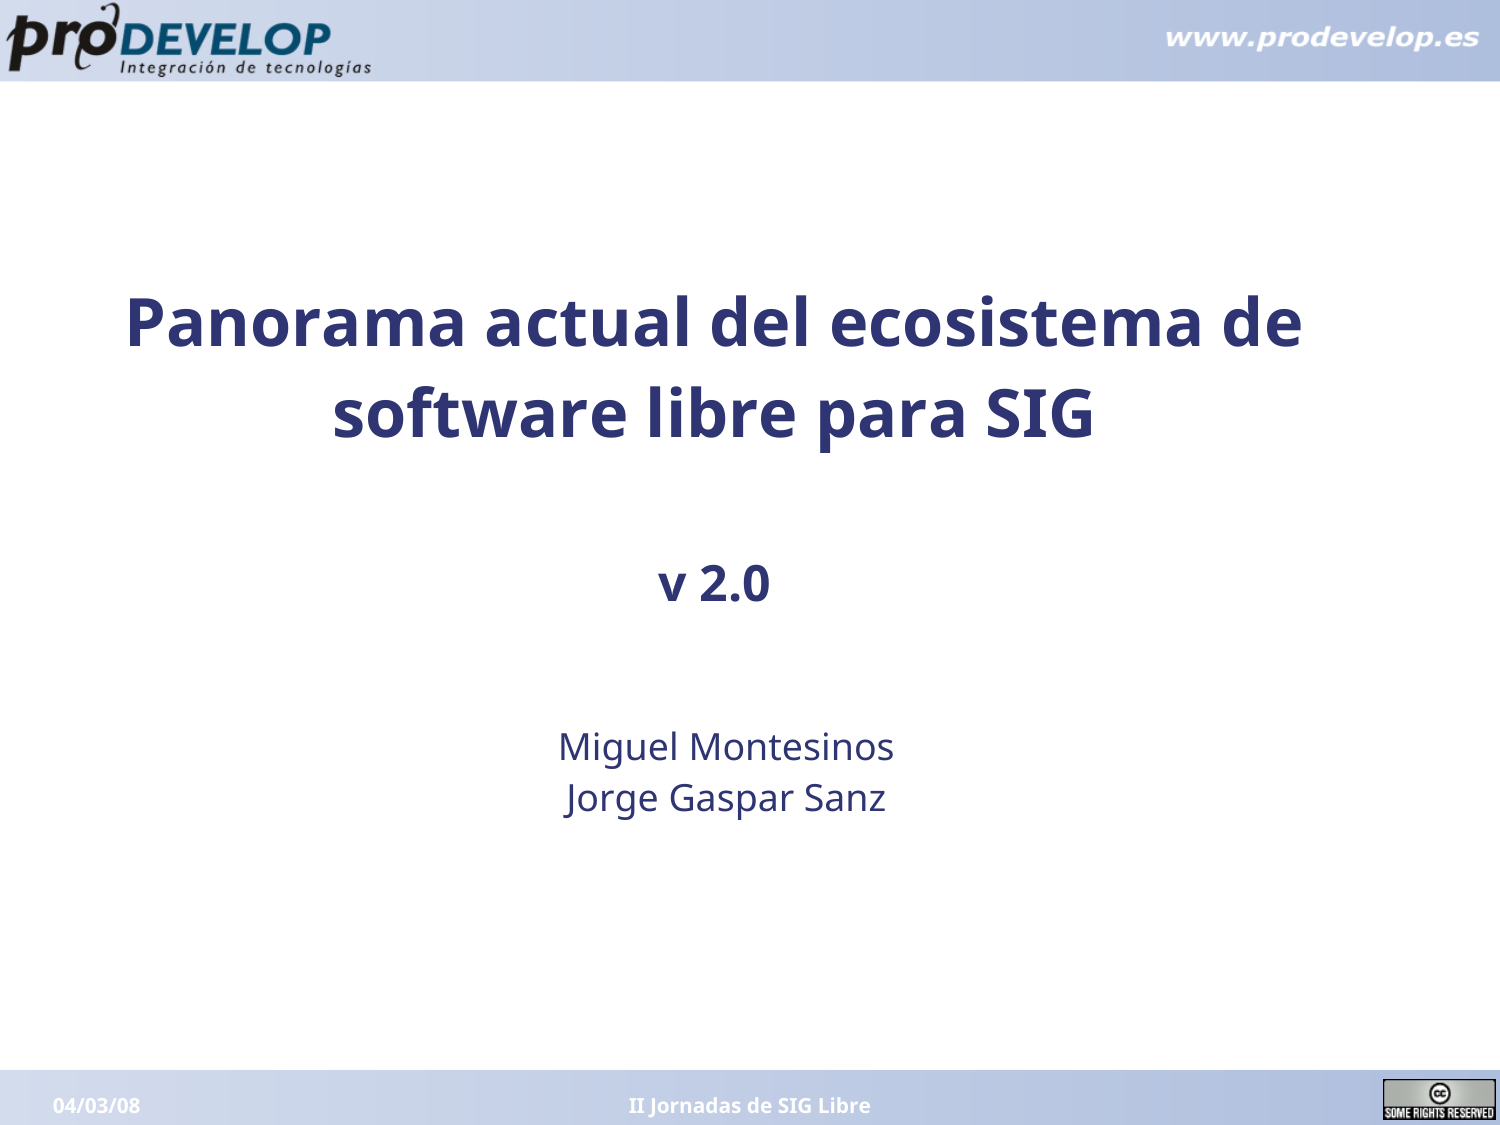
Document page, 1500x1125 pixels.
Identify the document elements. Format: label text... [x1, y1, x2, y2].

text_box Miguel Montesinos Jorge Gaspar Sanz [53, 651, 1400, 893]
title Panorama actual del ecosistema de software libre para SIG v 2.0 [41, 248, 1388, 642]
picture [0, 0, 1500, 1125]
